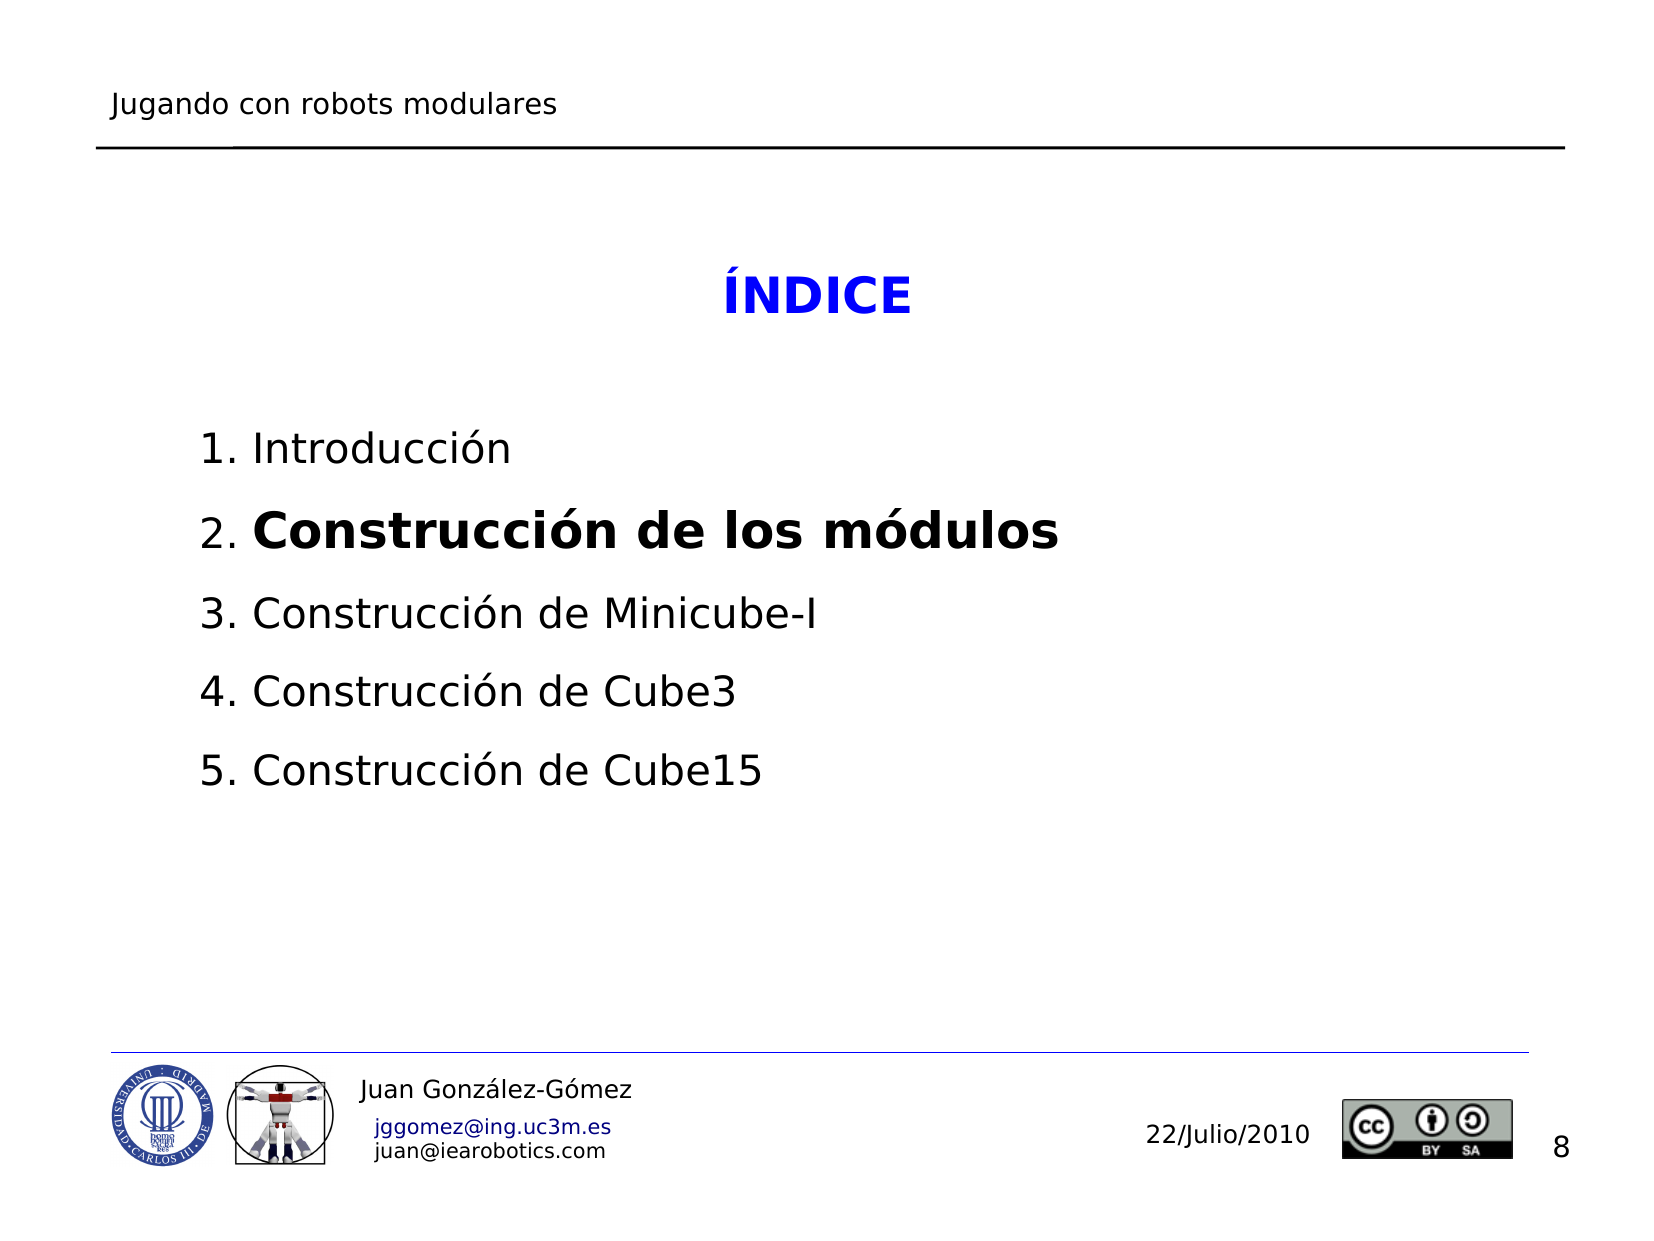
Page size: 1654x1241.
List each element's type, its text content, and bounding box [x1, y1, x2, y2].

text_box ÍNDICE [708, 259, 929, 333]
text_box 22/Julio/2010 [1122, 1113, 1327, 1158]
text_box Introducción Construcción de los módulos Construcción de Minicube-I Construcción de Cube3 Construcción de Cube15 [184, 417, 1077, 803]
text_box jggomez@ing.uc3m.es juan@iearobotics.com [359, 1107, 627, 1172]
text_box Jugando con robots modulares [96, 79, 574, 129]
picture [110, 1062, 215, 1167]
text_box Juan González-Gómez [345, 1068, 648, 1113]
picture [1342, 1099, 1513, 1159]
picture [226, 1065, 334, 1165]
